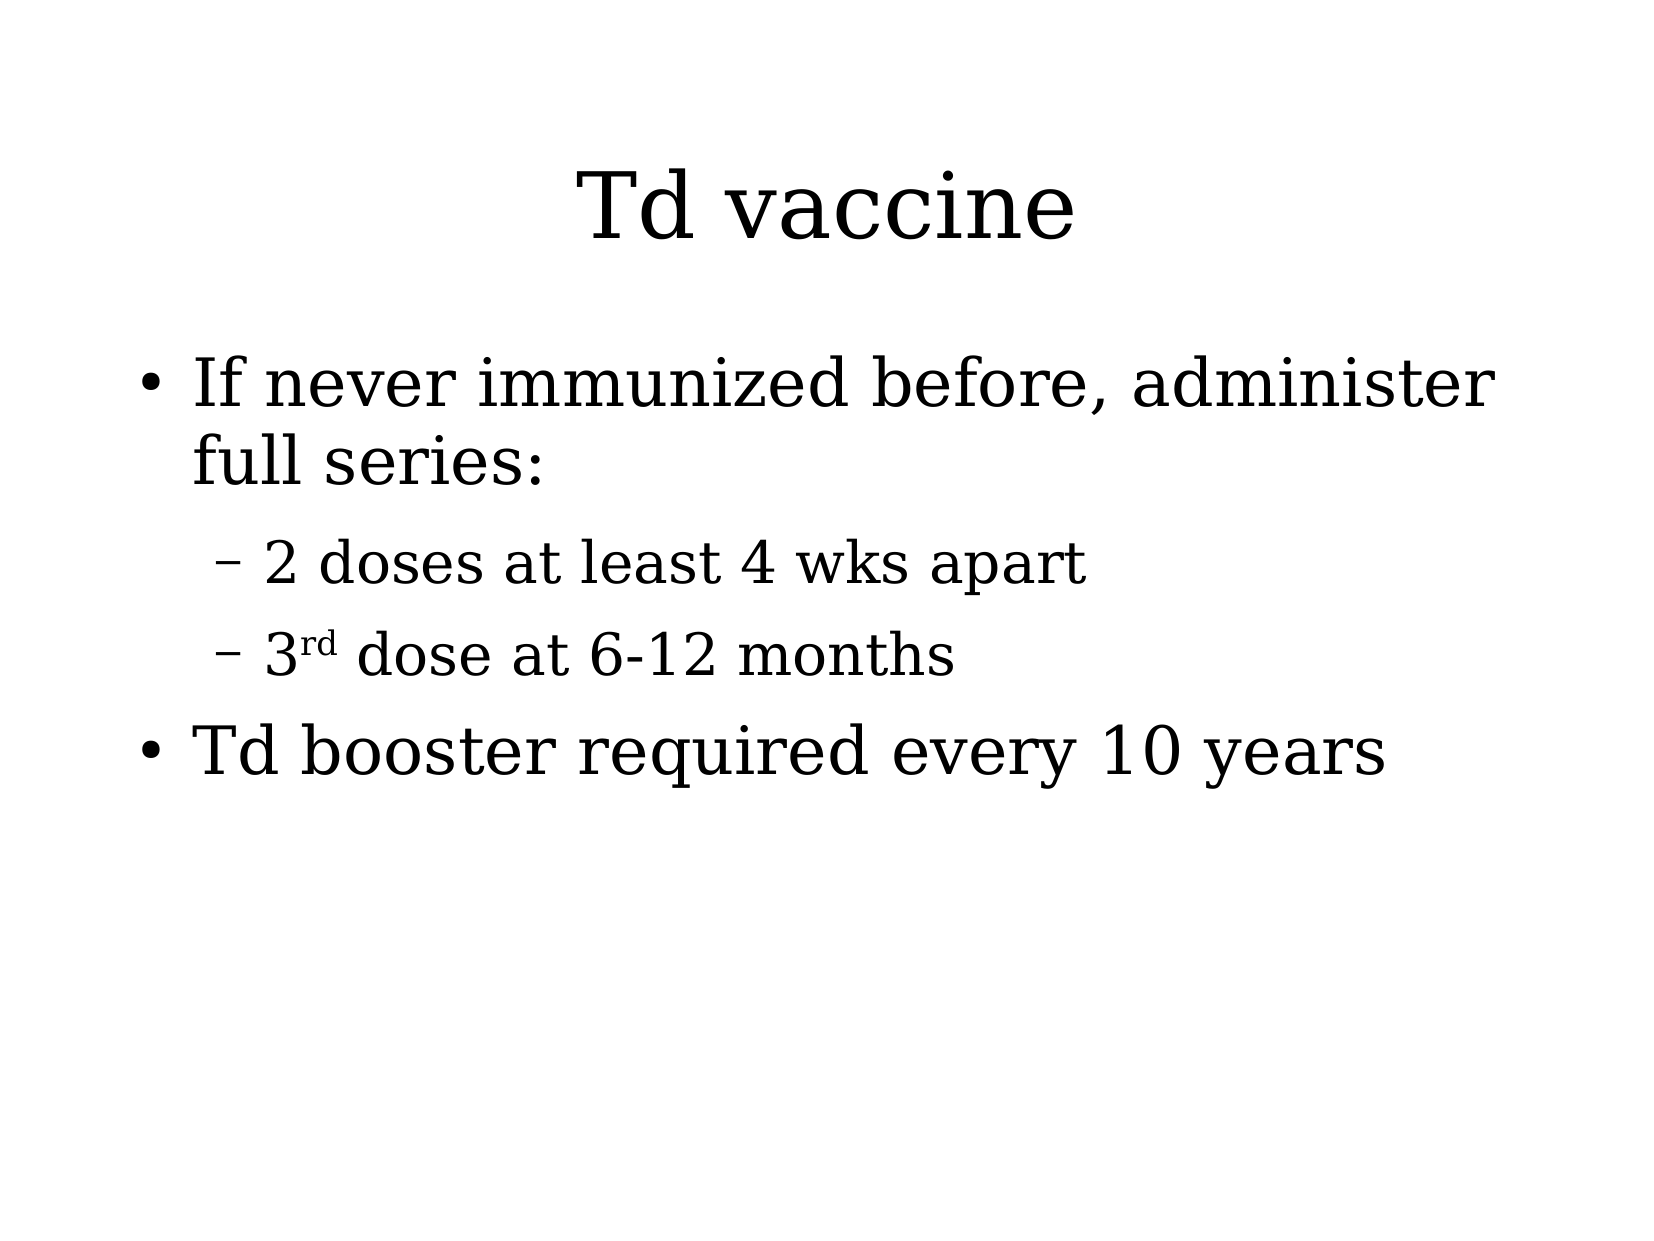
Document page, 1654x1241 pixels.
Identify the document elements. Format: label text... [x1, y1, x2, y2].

list If never immunized before, administer full series: 2 doses at least 4 wks apart 3rd dose at 6-12 months Td booster required every 10 years [121, 344, 1534, 1127]
title Td vaccine [121, 102, 1534, 311]
